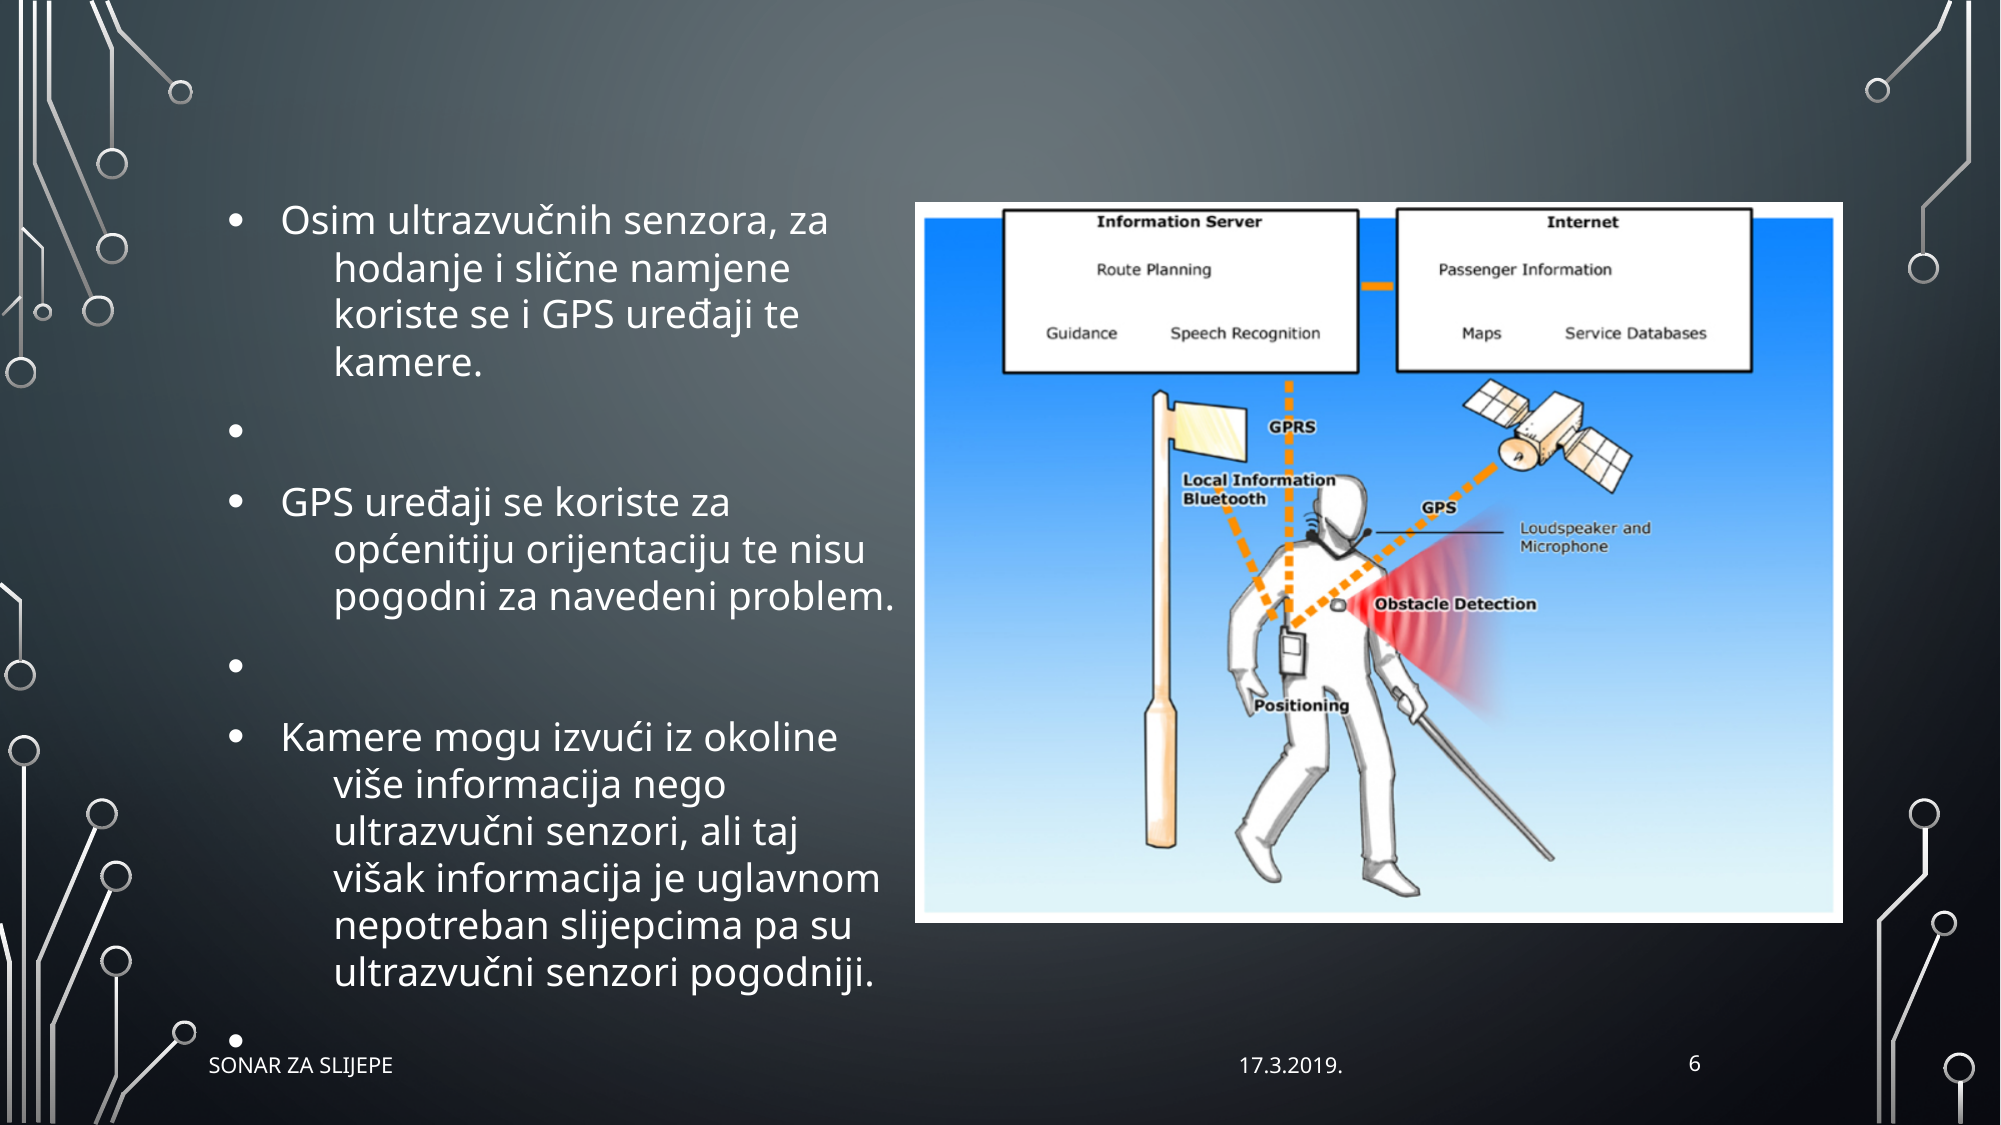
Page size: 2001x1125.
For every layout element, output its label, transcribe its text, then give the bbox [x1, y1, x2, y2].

text_box [1673, 1034, 1801, 1095]
text_box Sonar za slijepe [193, 1034, 1218, 1095]
text_box 17.3.2019. [1223, 1034, 1673, 1095]
list Osim ultrazvučnih senzora, za hodanje i slične namjene koriste se i GPS uređaji te kamere. GPS uređaji se koriste za općenitiju orijentaciju te nisu pogodni za navedeni problem. Kamere mogu izvući iz okoline više informacija nego ultrazvučni senzori, ali taj višak informacija je uglavnom nepotreban slijepcima pa su ultrazvučni senzori pogodniji. [212, 188, 916, 1022]
picture [915, 202, 1843, 923]
